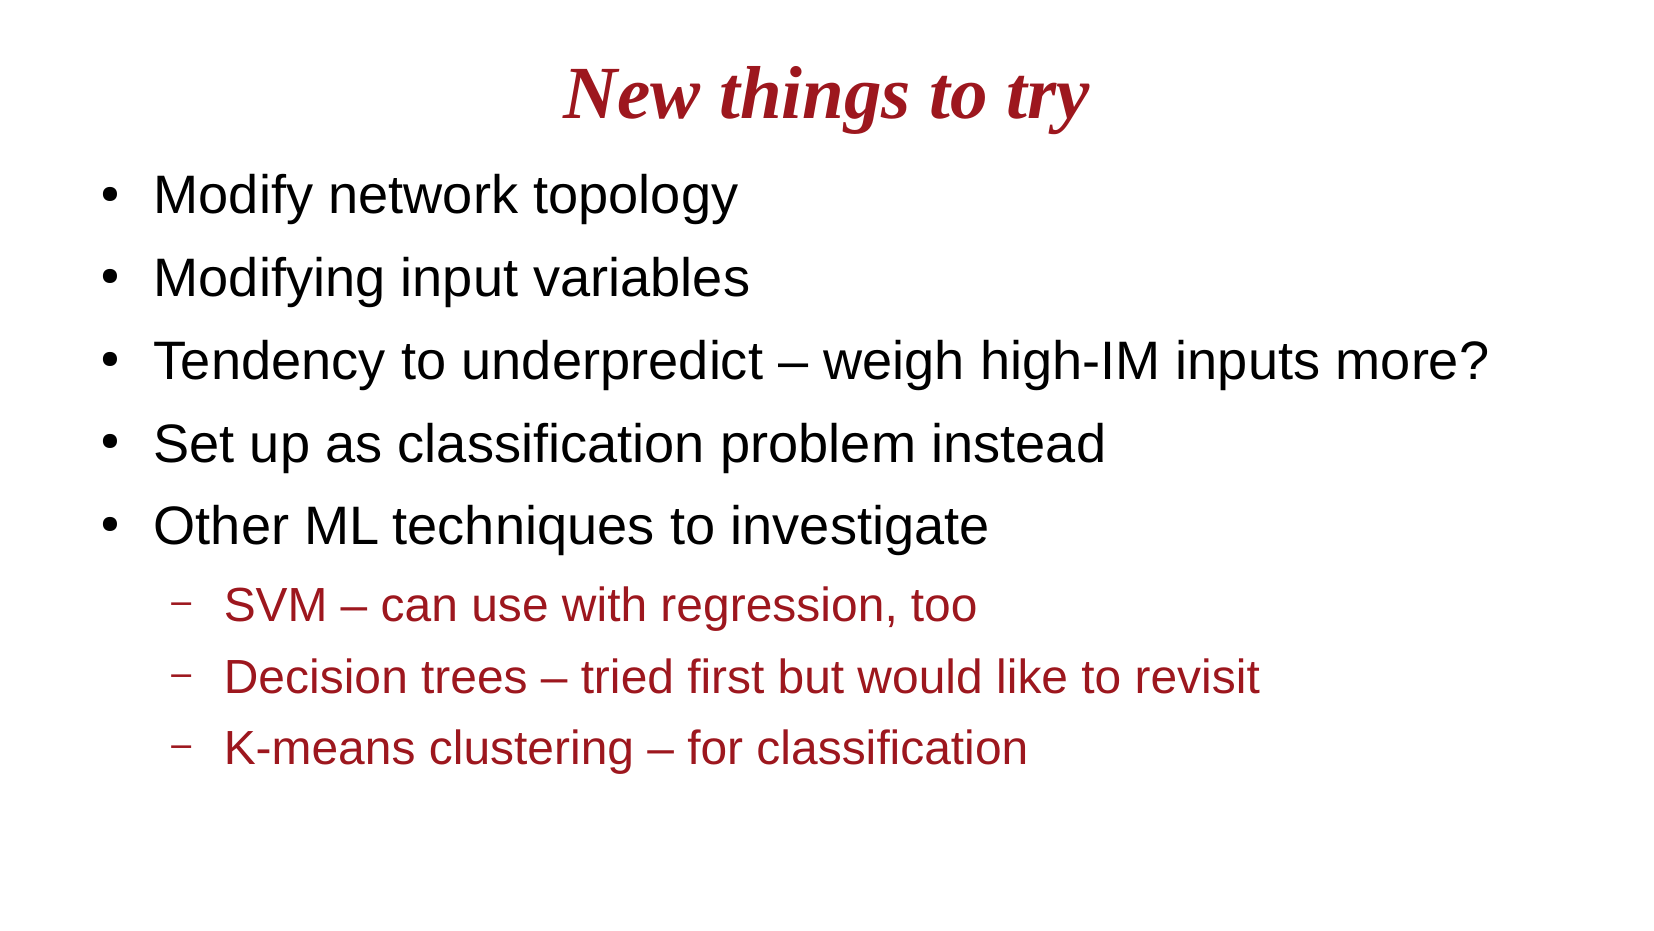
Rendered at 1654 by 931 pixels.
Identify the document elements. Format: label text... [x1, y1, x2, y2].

list Modify network topology Modifying input variables Tendency to underpredict – weigh high-IM inputs more? Set up as classification problem instead Other ML techniques to investigate SVM – can use with regression, too Decision trees – tried first but would like to revisit K-means clustering – for classification [82, 165, 1571, 826]
title New things to try [82, 37, 1571, 151]
